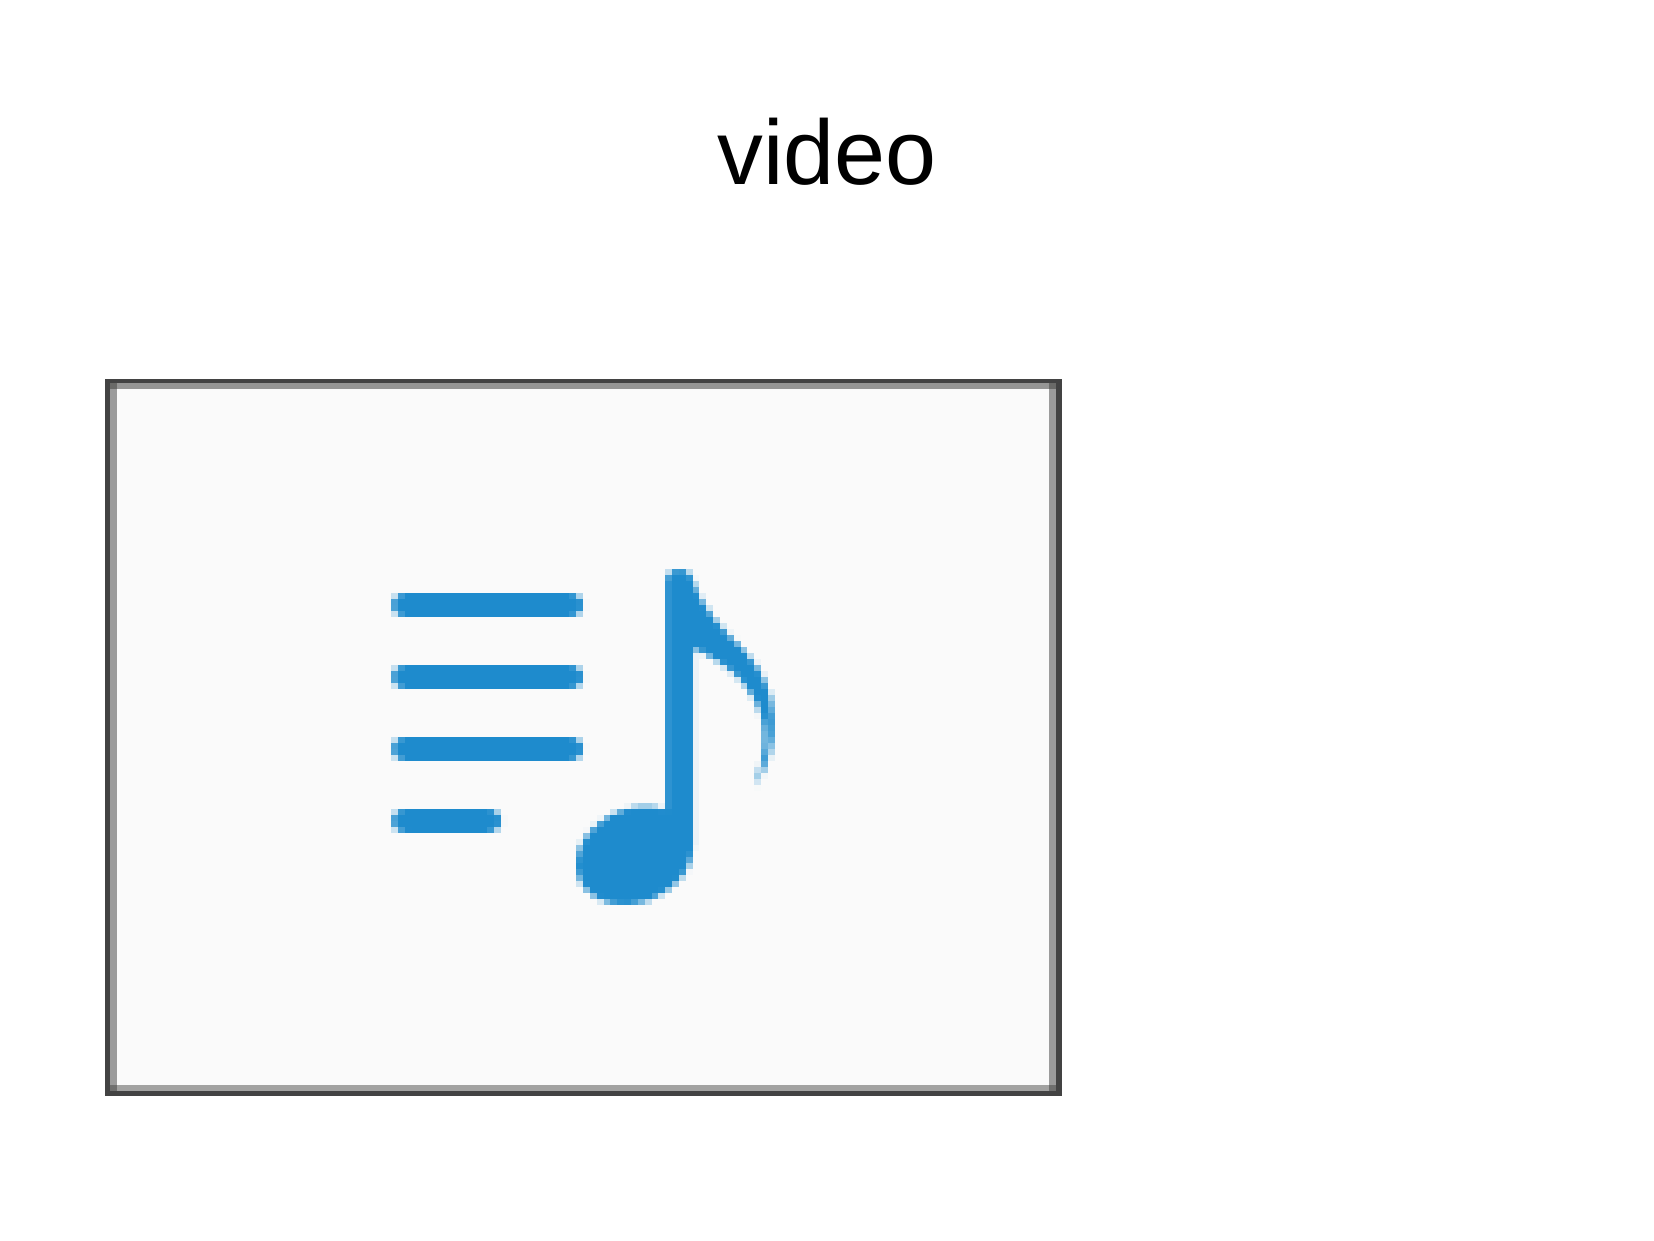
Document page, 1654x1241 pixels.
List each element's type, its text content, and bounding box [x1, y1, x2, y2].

title video [82, 49, 1571, 257]
text_box [103, 377, 1063, 1098]
